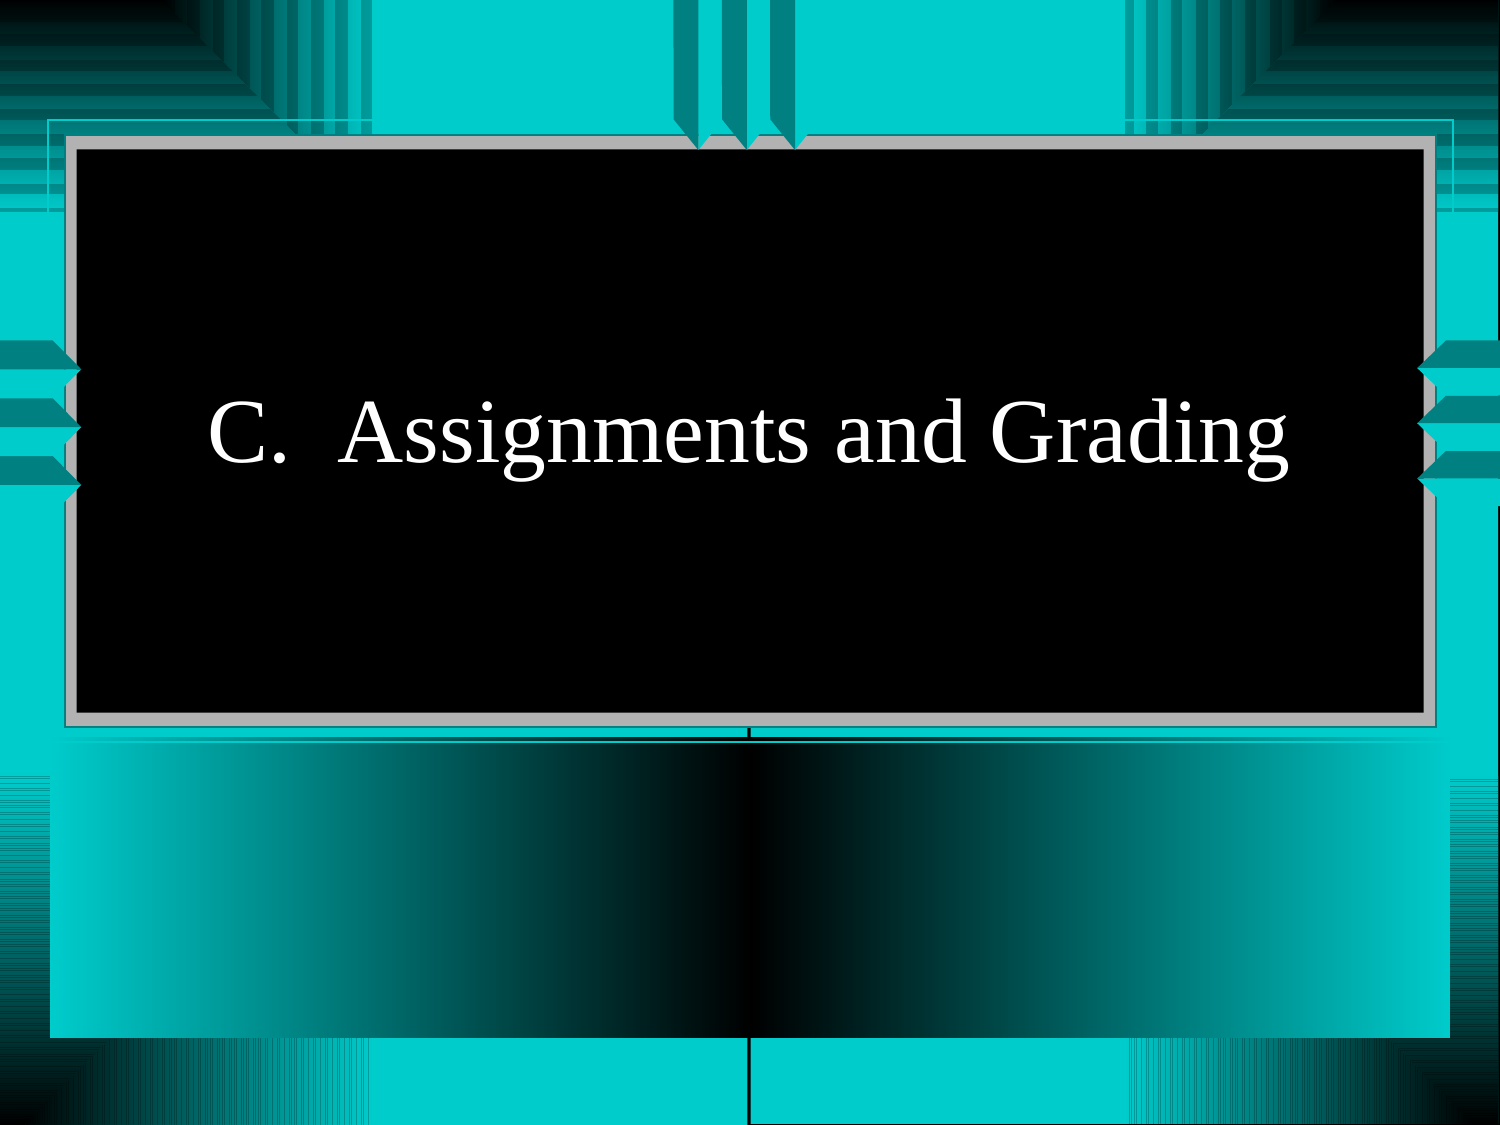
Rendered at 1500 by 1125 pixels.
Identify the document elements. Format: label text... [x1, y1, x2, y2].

title C. Assignments and Grading [112, 337, 1388, 525]
